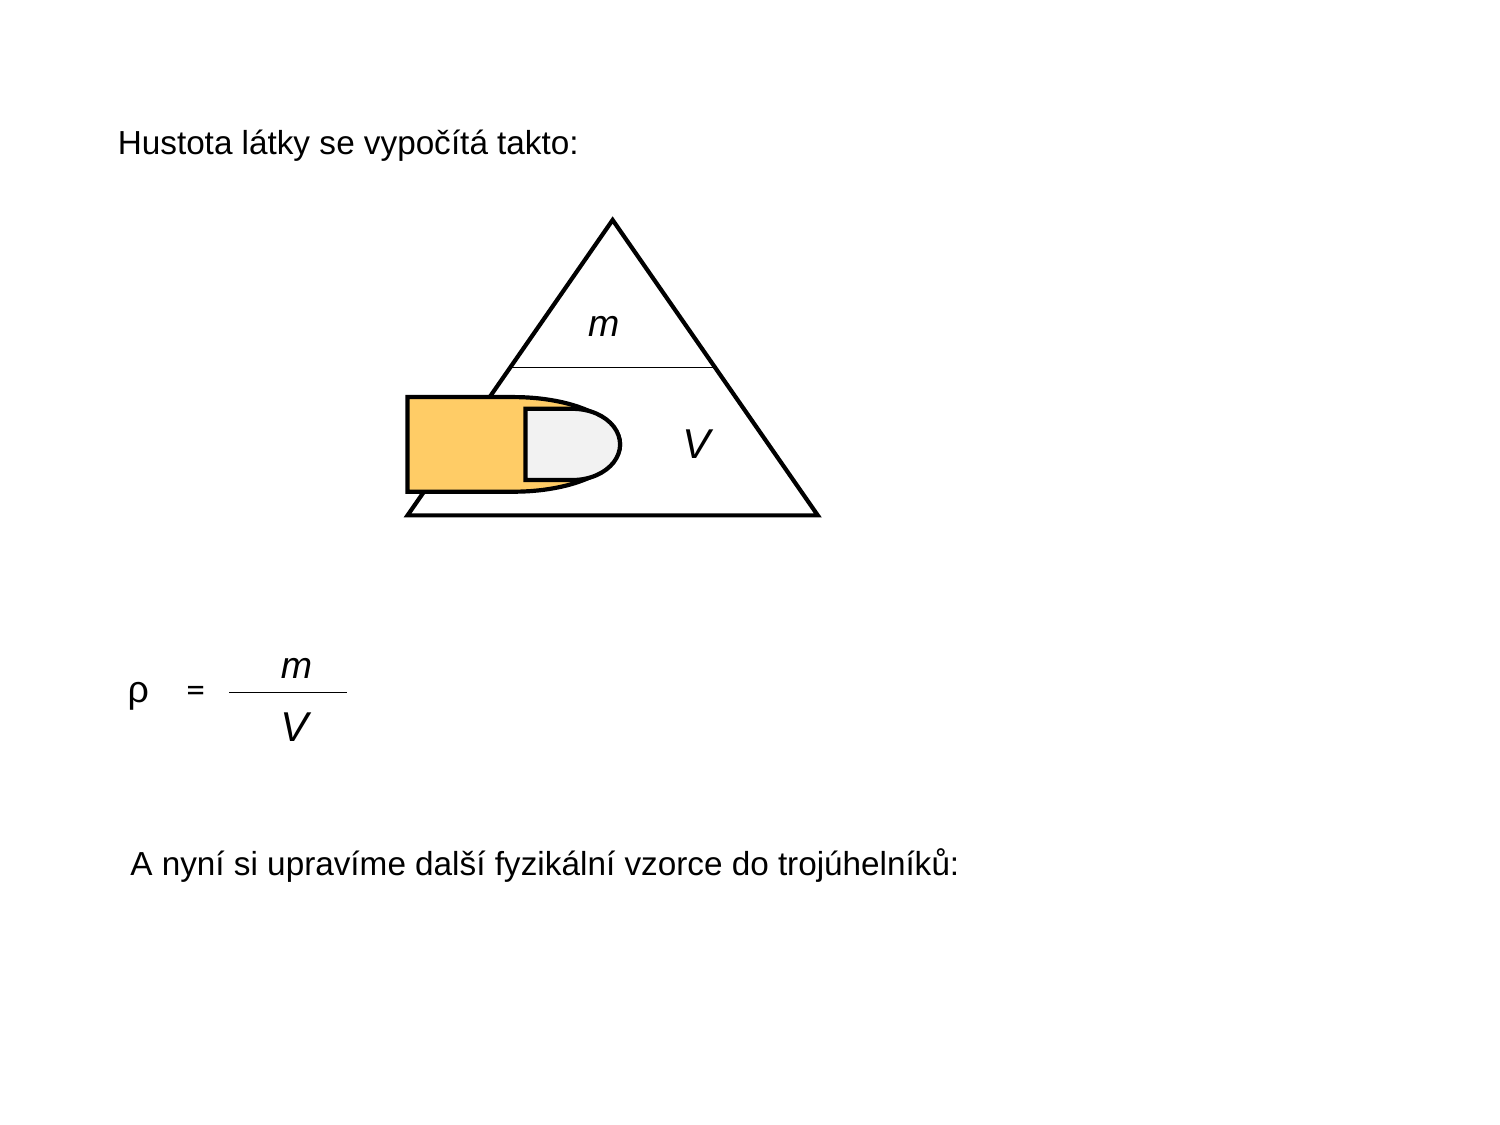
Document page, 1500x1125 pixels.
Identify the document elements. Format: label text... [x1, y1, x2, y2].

text_box . V [597, 409, 725, 475]
text_box [510, 219, 715, 367]
text_box m [265, 633, 327, 694]
text_box V [265, 692, 314, 758]
text_box = [171, 656, 220, 718]
text_box A nyní si upravíme další fyzikální vzorce do trojúhelníků: [115, 834, 976, 890]
text_box ρ [112, 656, 164, 718]
text_box [407, 368, 818, 516]
text_box Hustota látky se vypočítá takto: [103, 113, 595, 169]
text_box m [573, 290, 635, 352]
